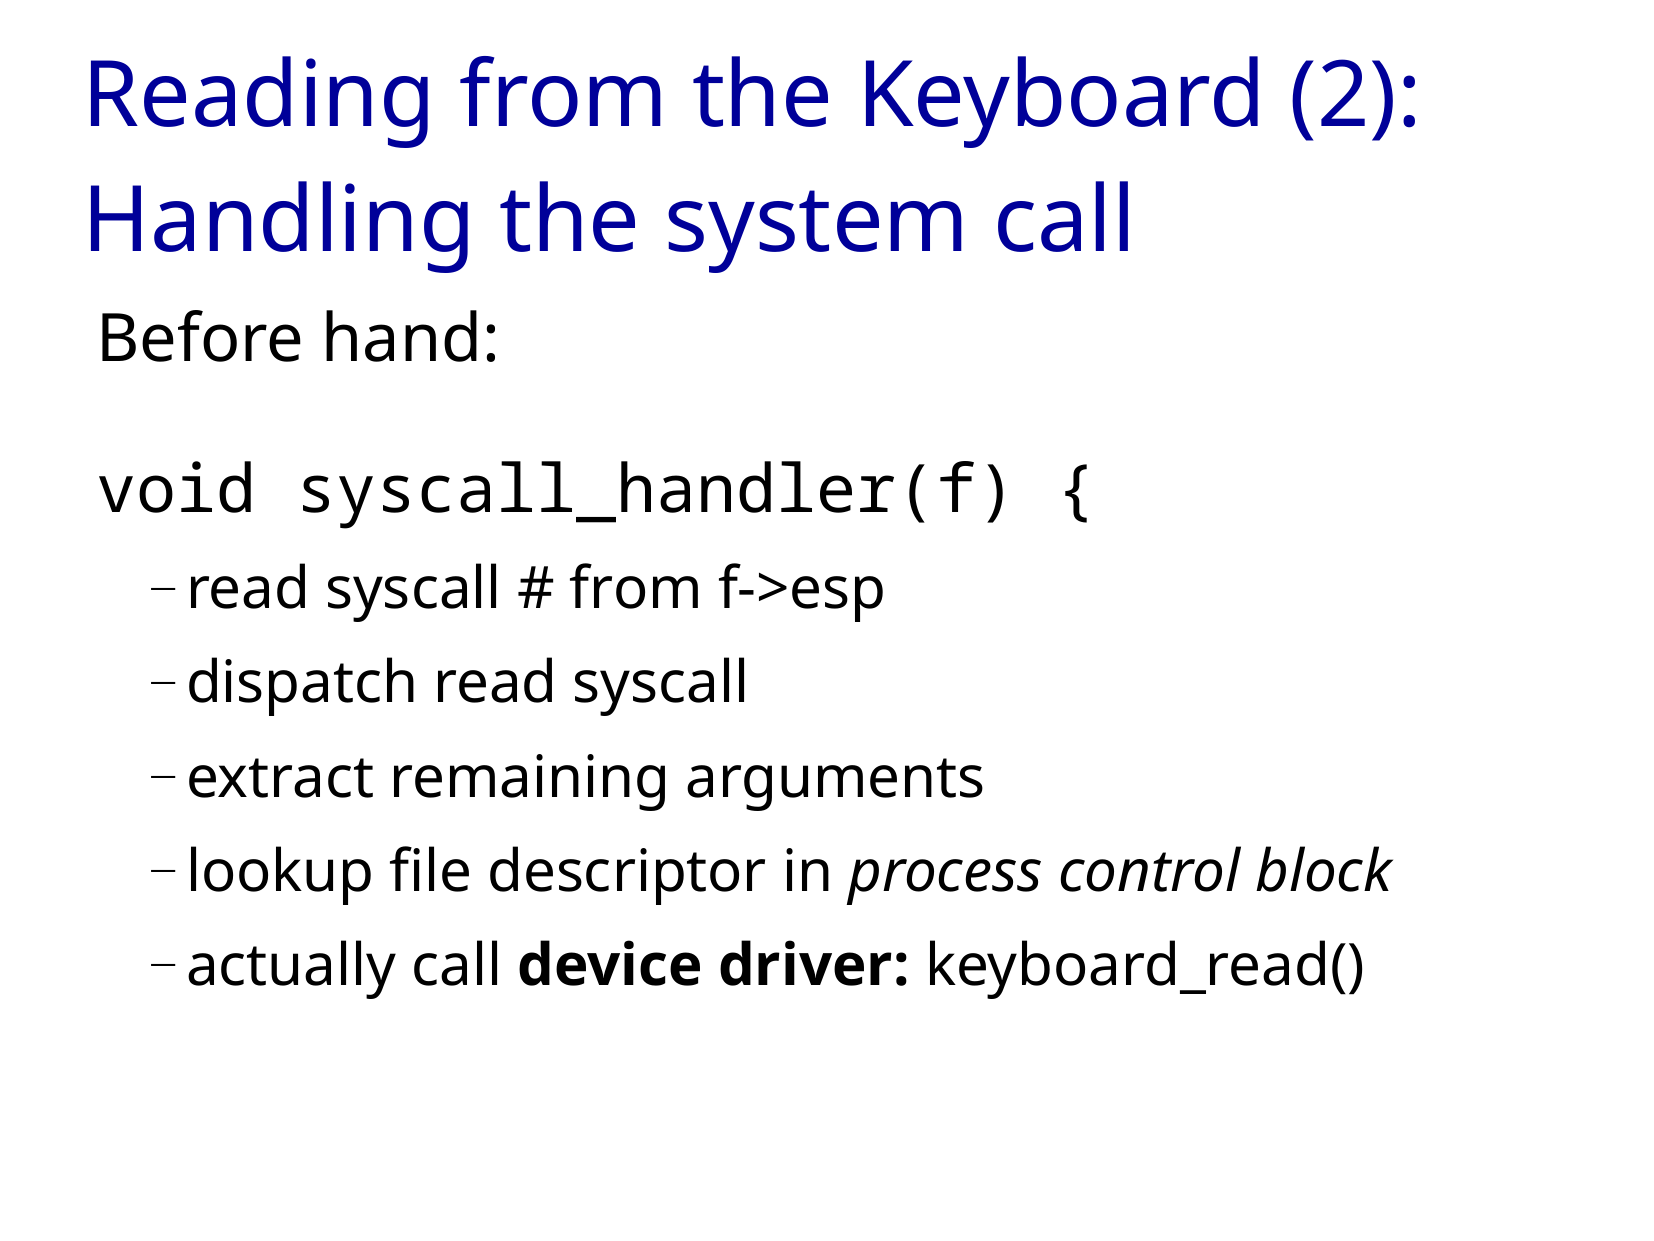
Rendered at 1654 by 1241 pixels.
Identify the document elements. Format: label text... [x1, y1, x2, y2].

title Reading from the Keyboard (2): Handling the system call [82, 49, 1571, 257]
list Before hand: void syscall_handler(f) { read syscall # from f->esp dispatch read syscall extract remaining arguments lookup file descriptor in process control block actually call device driver: keyboard_read() [60, 290, 1571, 1096]
